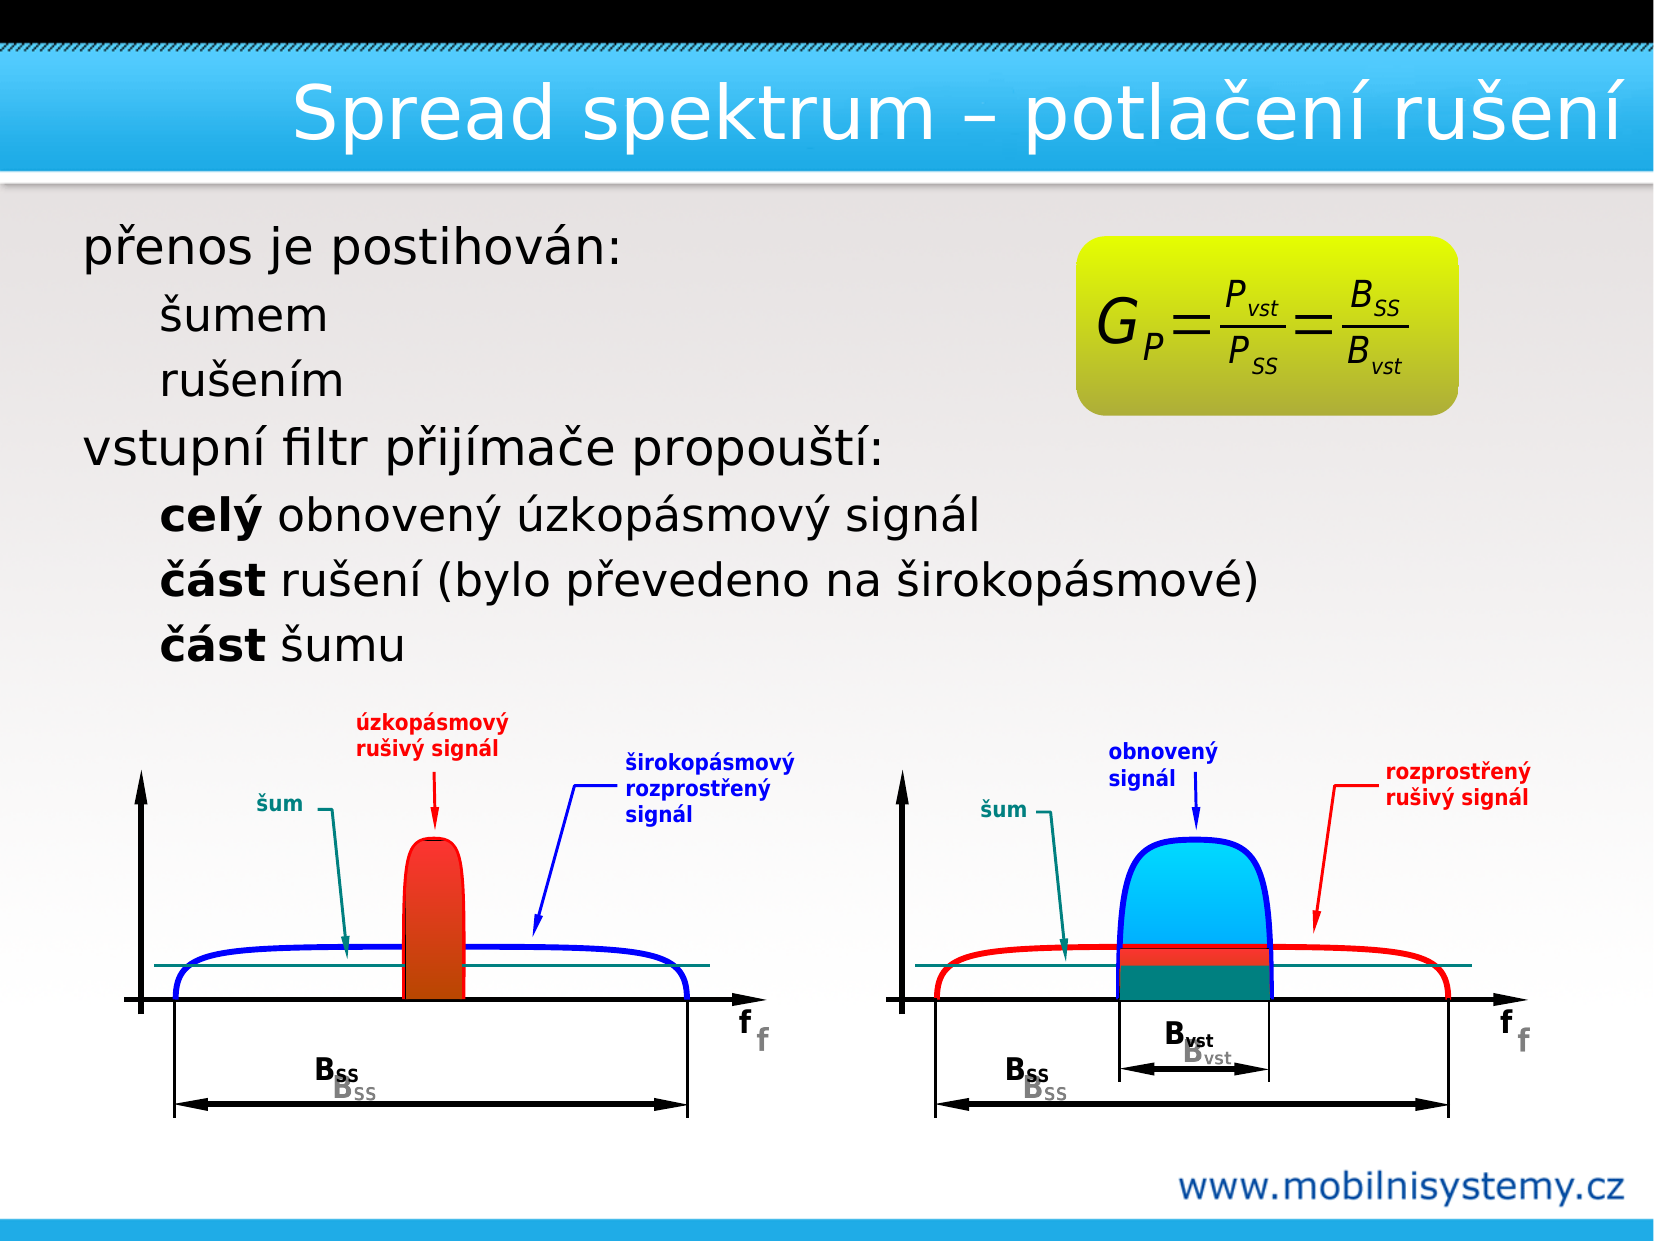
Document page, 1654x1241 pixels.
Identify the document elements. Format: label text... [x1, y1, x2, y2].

text_box širokopásmový rozprostřený signál [610, 742, 810, 836]
text_box f [1485, 997, 1528, 1049]
list přenos je postihován: šumem rušením vstupní filtr přijímače propouští: celý obnovený úzkopásmový signál část rušení (bylo převedeno na širokopásmové) část šumu [64, 218, 1565, 692]
text_box úzkopásmový rušivý signál [341, 702, 524, 770]
text_box [404, 839, 463, 1000]
text_box BSS [299, 1043, 375, 1114]
text_box rozprostřený rušivý signál [1370, 751, 1547, 818]
text_box f [723, 997, 783, 1068]
text_box obnovený signál [1093, 731, 1234, 799]
text_box Bvst [1149, 1008, 1229, 1079]
text_box [1123, 843, 1266, 943]
text_box [1119, 948, 1271, 1000]
title Spread spektrum – potlačení rušení [29, 49, 1625, 178]
picture [0, 0, 1654, 1241]
chart [1090, 273, 1416, 380]
text_box šum [241, 783, 319, 825]
text_box šum [965, 788, 1043, 830]
text_box BSS [989, 1043, 1065, 1114]
